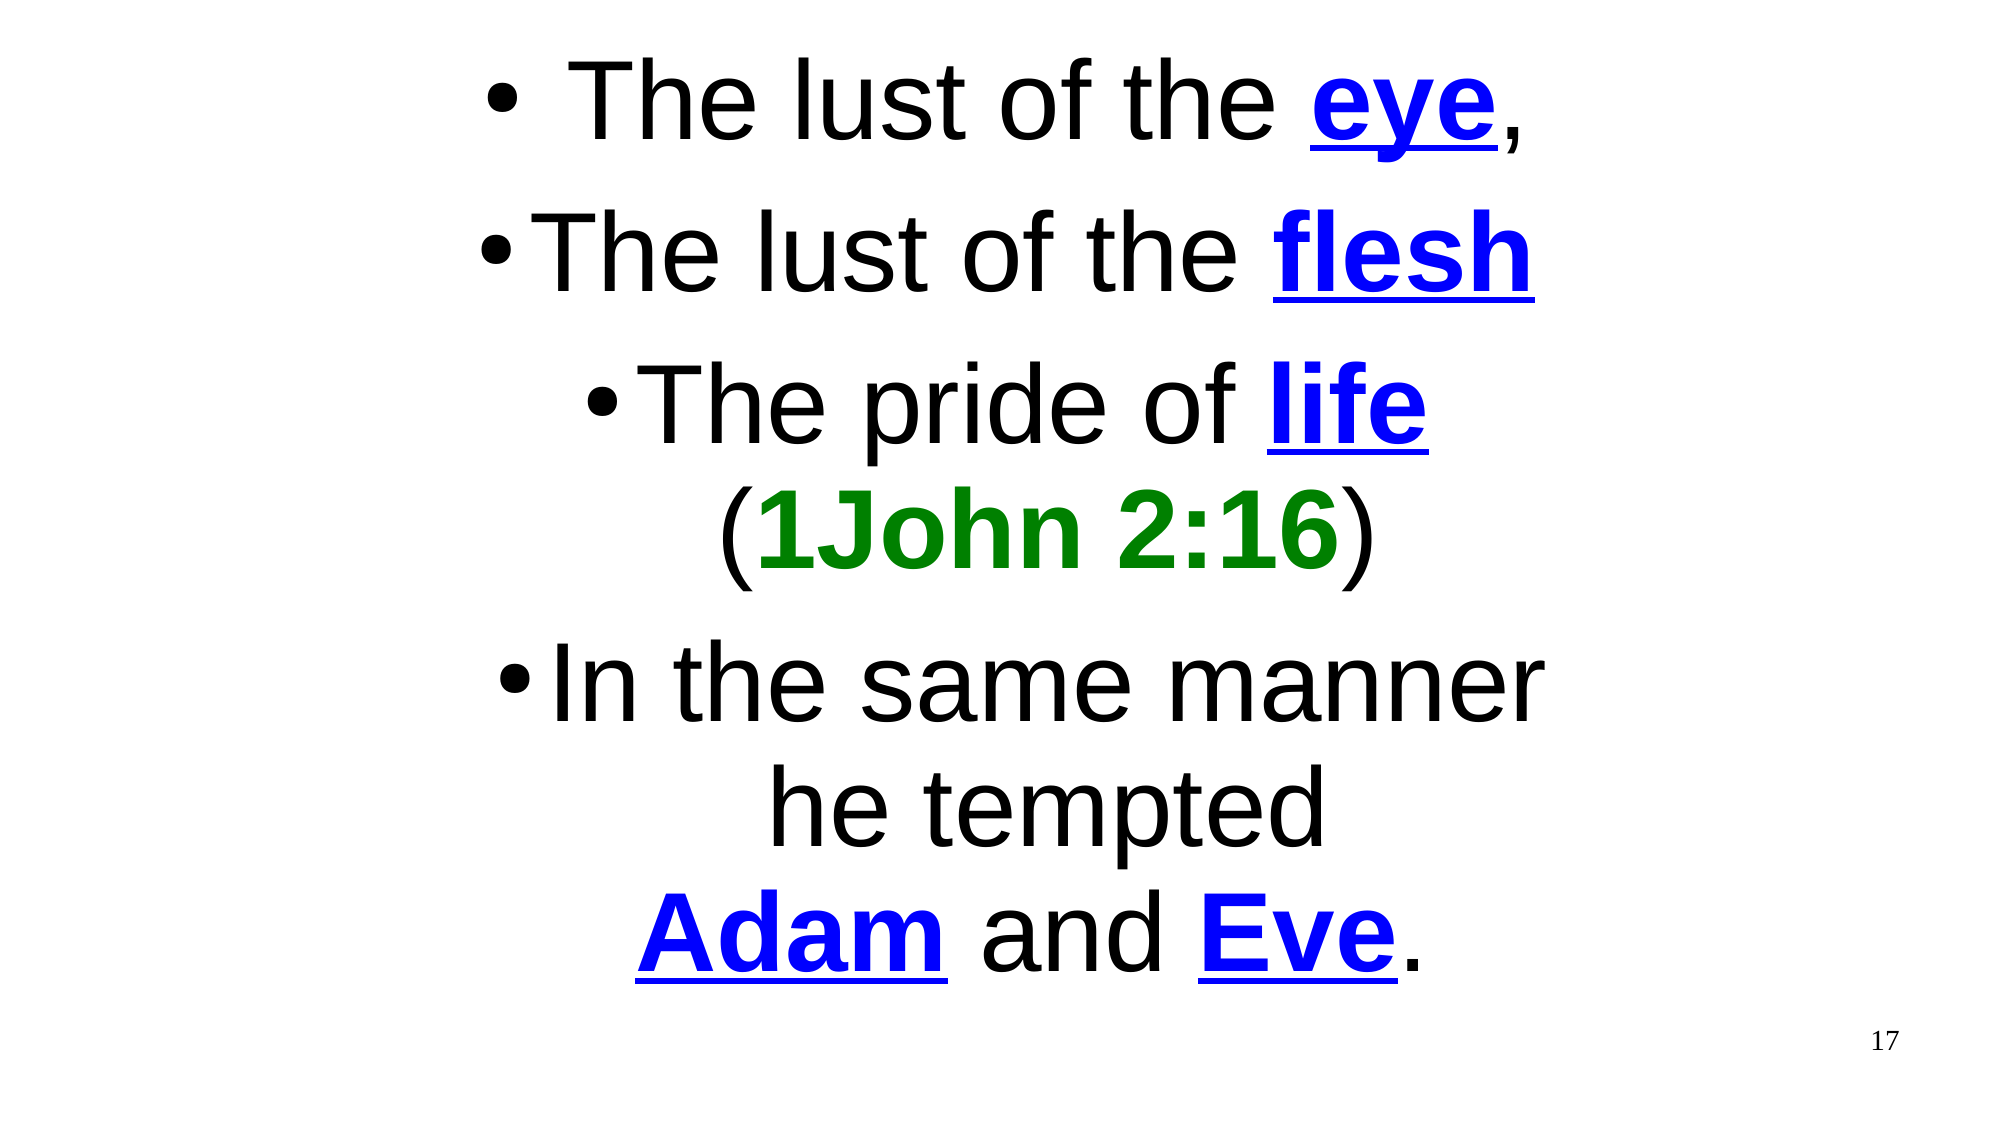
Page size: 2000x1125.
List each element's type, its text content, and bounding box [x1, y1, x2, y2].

list The lust of the eye, The lust of the flesh The pride of life (1John 2:16) In the same manner he tempted Adam and Eve. [37, 37, 1988, 1088]
